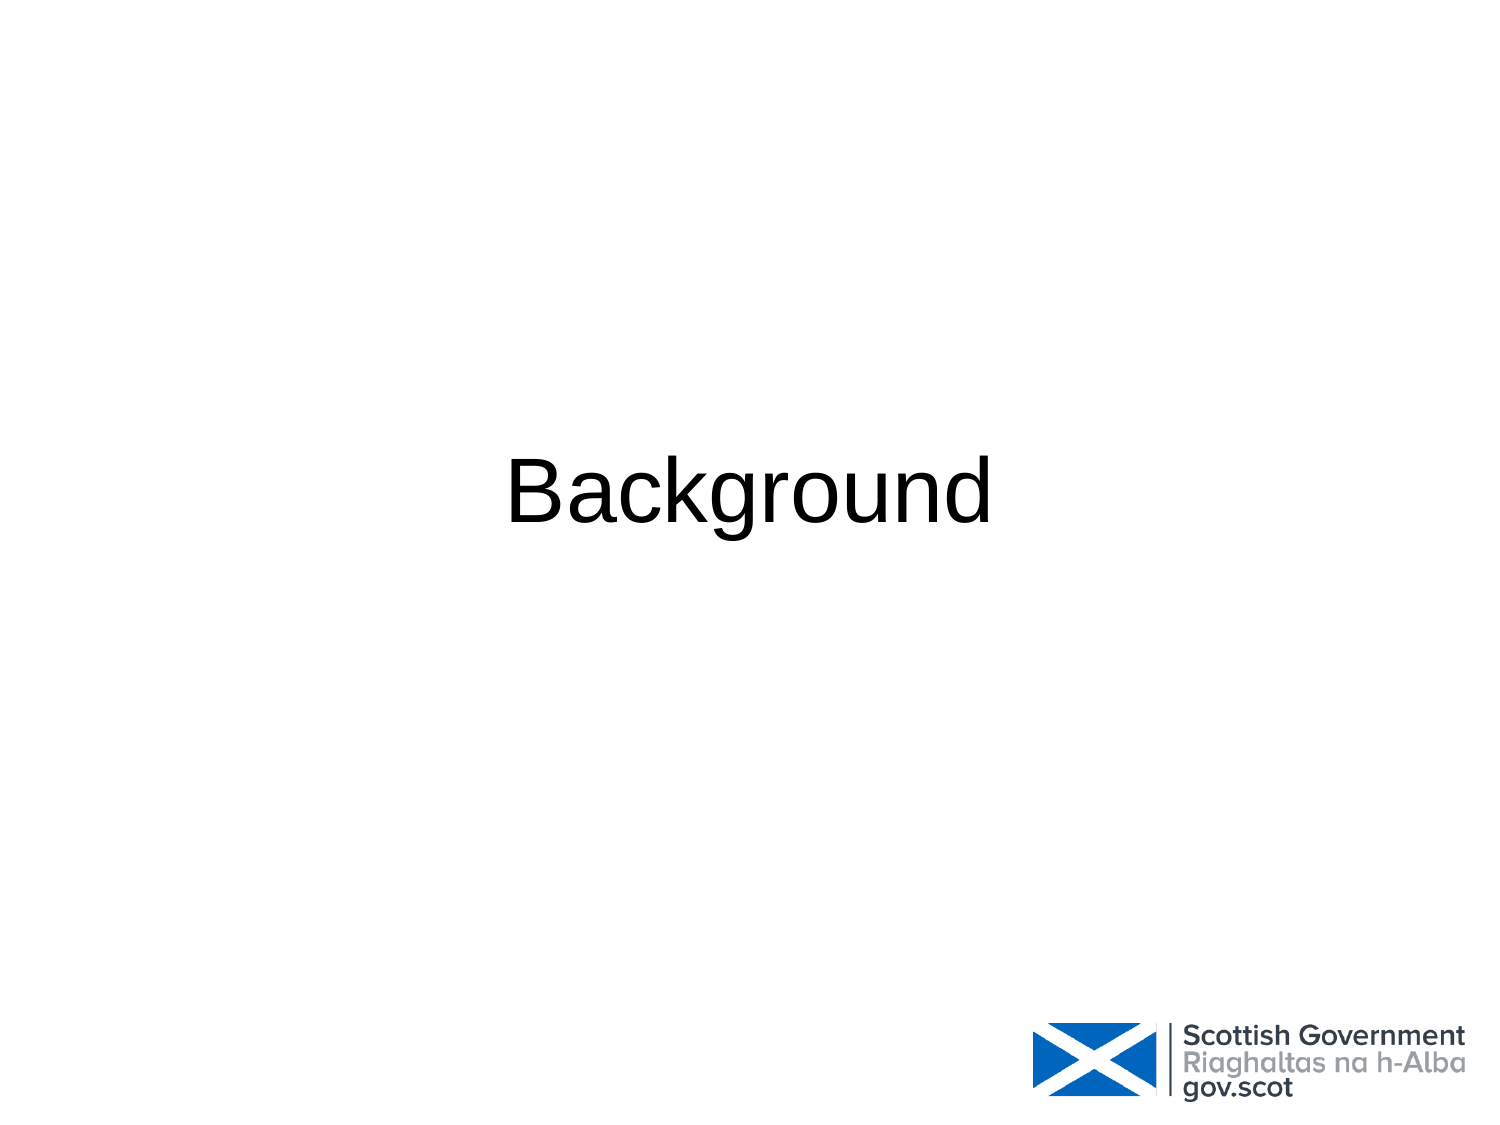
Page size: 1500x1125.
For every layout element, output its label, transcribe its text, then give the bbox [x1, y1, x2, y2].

title Background [58, 385, 1442, 587]
